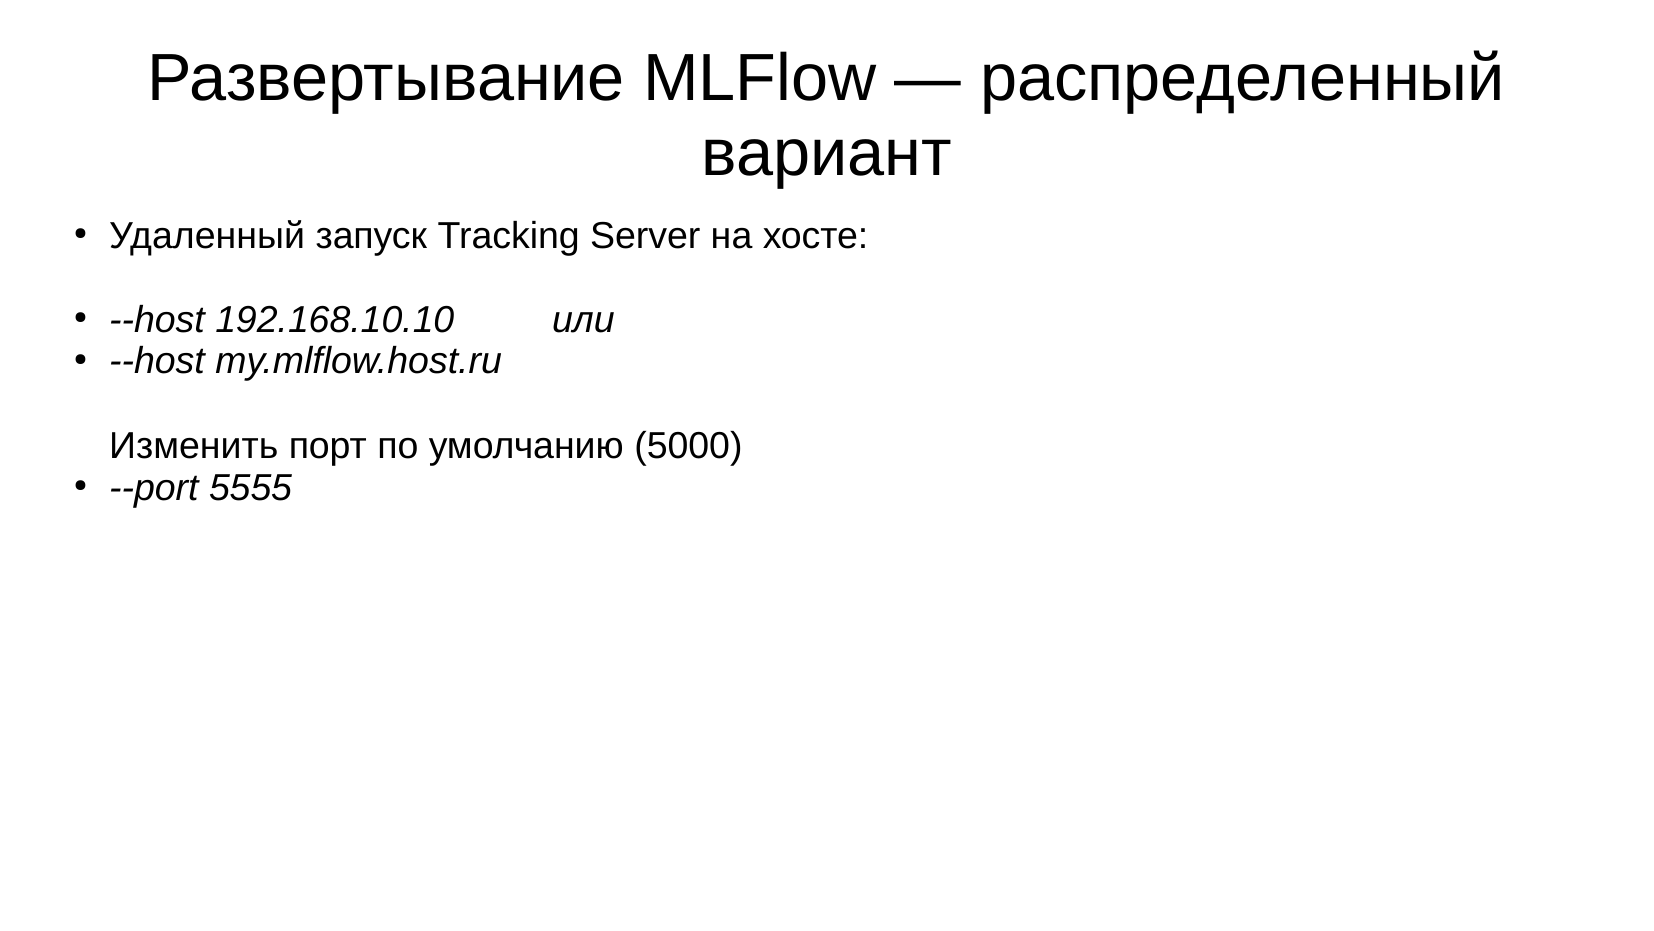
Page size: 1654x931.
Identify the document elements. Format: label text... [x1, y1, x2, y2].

text_box Удаленный запуск Tracking Server на хосте: --host 192.168.10.10 или --host my.mlflow.host.ru Изменить порт по умолчанию (5000) --port 5555 [59, 206, 1625, 642]
title Развертывание MLFlow — распределенный вариант [82, 12, 1571, 218]
